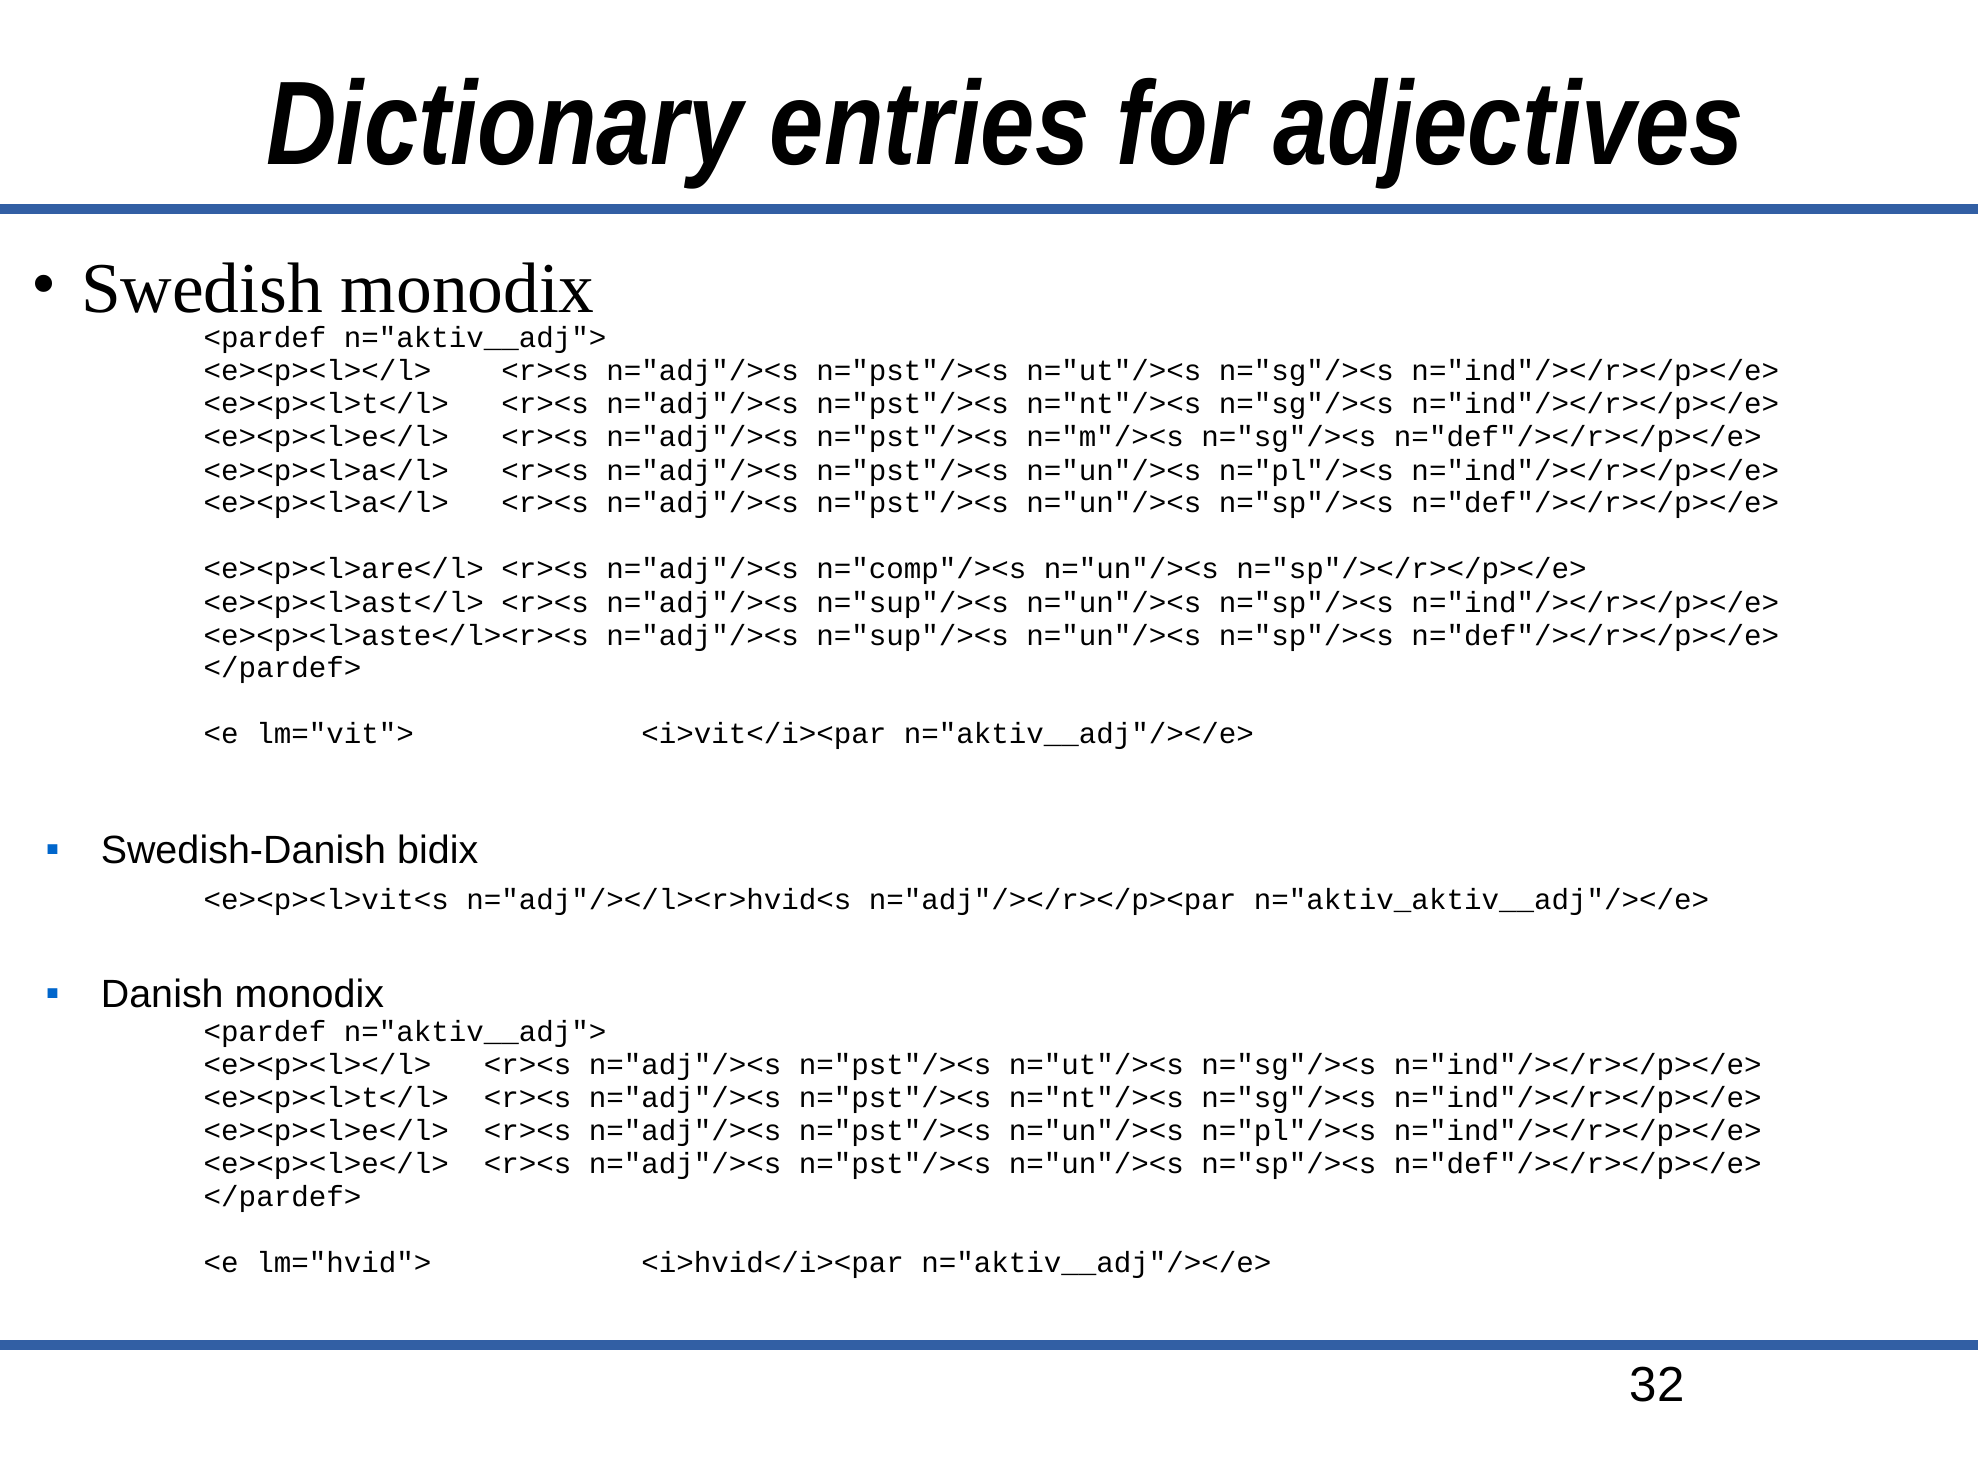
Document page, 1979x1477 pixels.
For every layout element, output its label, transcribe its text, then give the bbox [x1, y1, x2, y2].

text_box <pardef n="aktiv__adj"> <e><p><l></l> <r><s n="adj"/><s n="pst"/><s n="ut"/><s n="sg"/><s n="ind"/></r></p></e> <e><p><l>t</l> <r><s n="adj"/><s n="pst"/><s n="nt"/><s n="sg"/><s n="ind"/></r></p></e> <e><p><l>e</l> <r><s n="adj"/><s n="pst"/><s n="m"/><s n="sg"/><s n="def"/></r></p></e> <e><p><l>a</l> <r><s n="adj"/><s n="pst"/><s n="un"/><s n="pl"/><s n="ind"/></r></p></e> <e><p><l>a</l> <r><s n="adj"/><s n="pst"/><s n="un"/><s n="sp"/><s n="def"/></r></p></e> <e><p><l>are</l> <r><s n="adj"/><s n="comp"/><s n="un"/><s n="sp"/></r></p></e> <e><p><l>ast</l> <r><s n="adj"/><s n="sup"/><s n="un"/><s n="sp"/><s n="ind"/></r></p></e> <e><p><l>aste</l><r><s n="adj"/><s n="sup"/><s n="un"/><s n="sp"/><s n="def"/></r></p></e> </pardef> <e lm="vit"> <i>vit</i><par n="aktiv__adj"/></e> <e><p><l>vit<s n="adj"/></l><r>hvid<s n="adj"/></r></p><par n="aktiv_aktiv__adj"/></e> <pardef n="aktiv__adj"> <e><p><l></l> <r><s n="adj"/><s n="pst"/><s n="ut"/><s n="sg"/><s n="ind"/></r></p></e> <e><p><l>t</l> <r><s n="adj"/><s n="pst"/><s n="nt"/><s n="sg"/><s n="ind"/></r></p></e> <e><p><l>e</l> <r><s n="adj"/><s n="pst"/><s n="un"/><s n="pl"/><s n="ind"/></r></p></e> <e><p><l>e</l> <r><s n="adj"/><s n="pst"/><s n="un"/><s n="sp"/><s n="def"/></r></p></e> </pardef> <e lm="hvid"> <i>hvid</i><par n="aktiv__adj"/></e> [188, 316, 1871, 1474]
title Dictionary entries for adjectives [0, 30, 1979, 203]
text_box Swedish-Danish bidix [15, 820, 903, 962]
list Swedish monodix [15, 232, 795, 422]
text_box Danish monodix [15, 964, 827, 1114]
